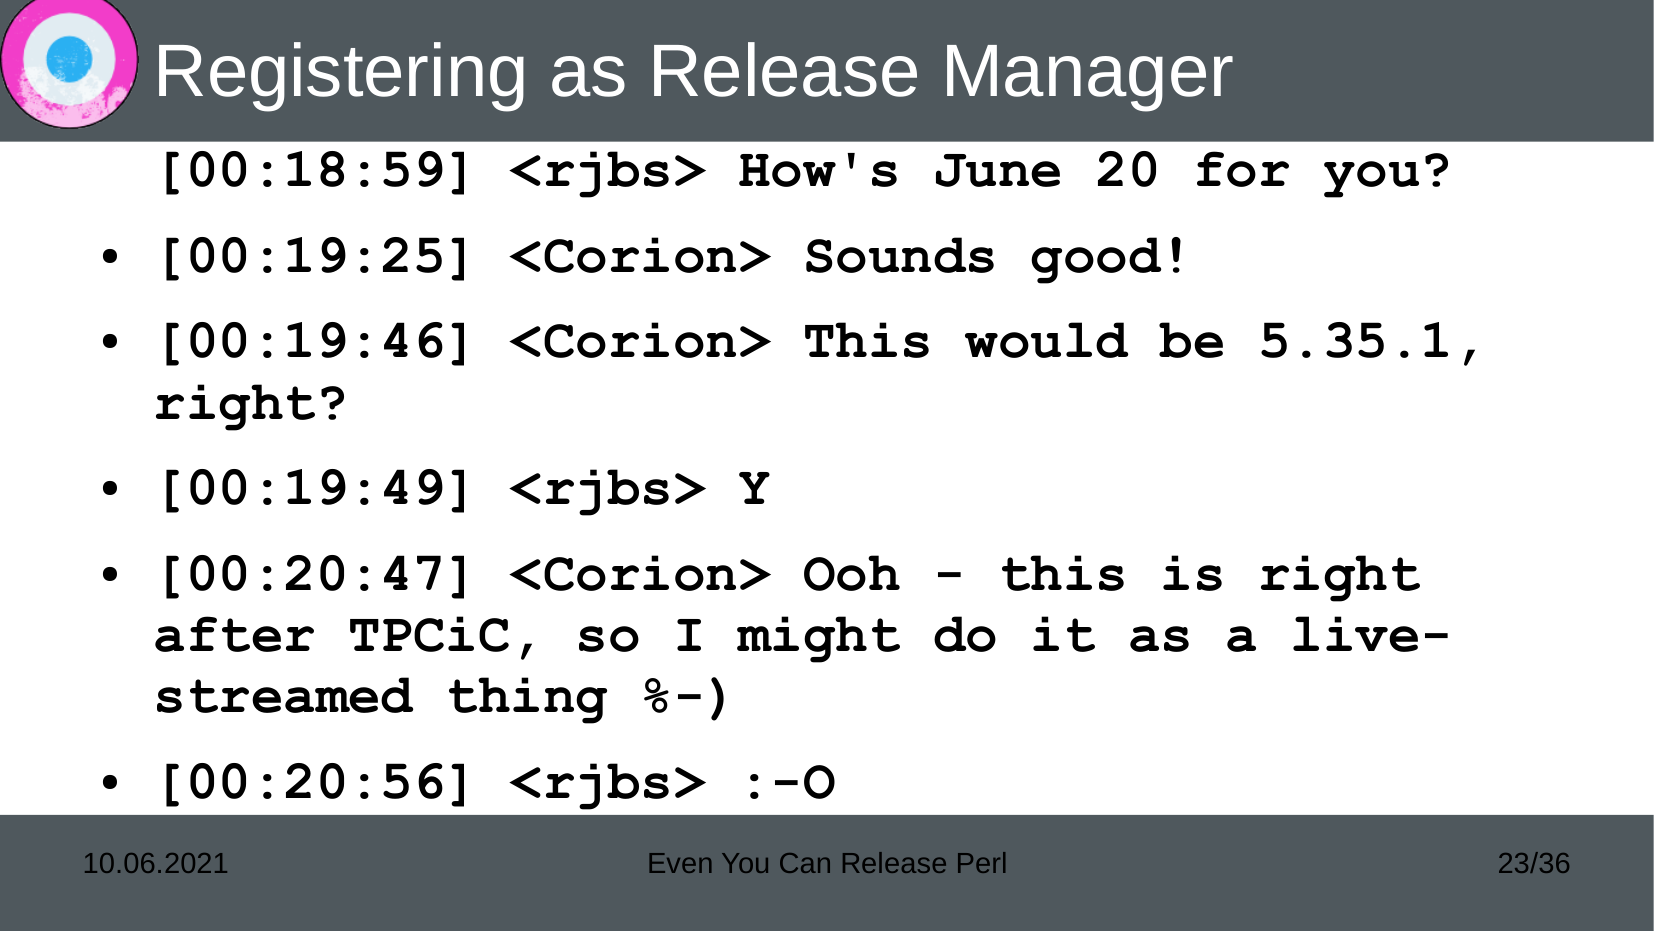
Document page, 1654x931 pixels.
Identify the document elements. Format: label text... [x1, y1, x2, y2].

list [00:18:59] <rjbs> How's June 20 for you? [00:19:25] <Corion> Sounds good! [00:19:46] <Corion> This would be 5.35.1, right? [00:19:49] <rjbs> Y [00:20:47] <Corion> Ooh - this is right after TPCiC, so I might do it as a live-streamed thing %-) [00:20:56] <rjbs> :-O [82, 141, 1571, 815]
picture [0, 0, 228, 148]
title Registering as Release Manager [153, 5, 1654, 136]
